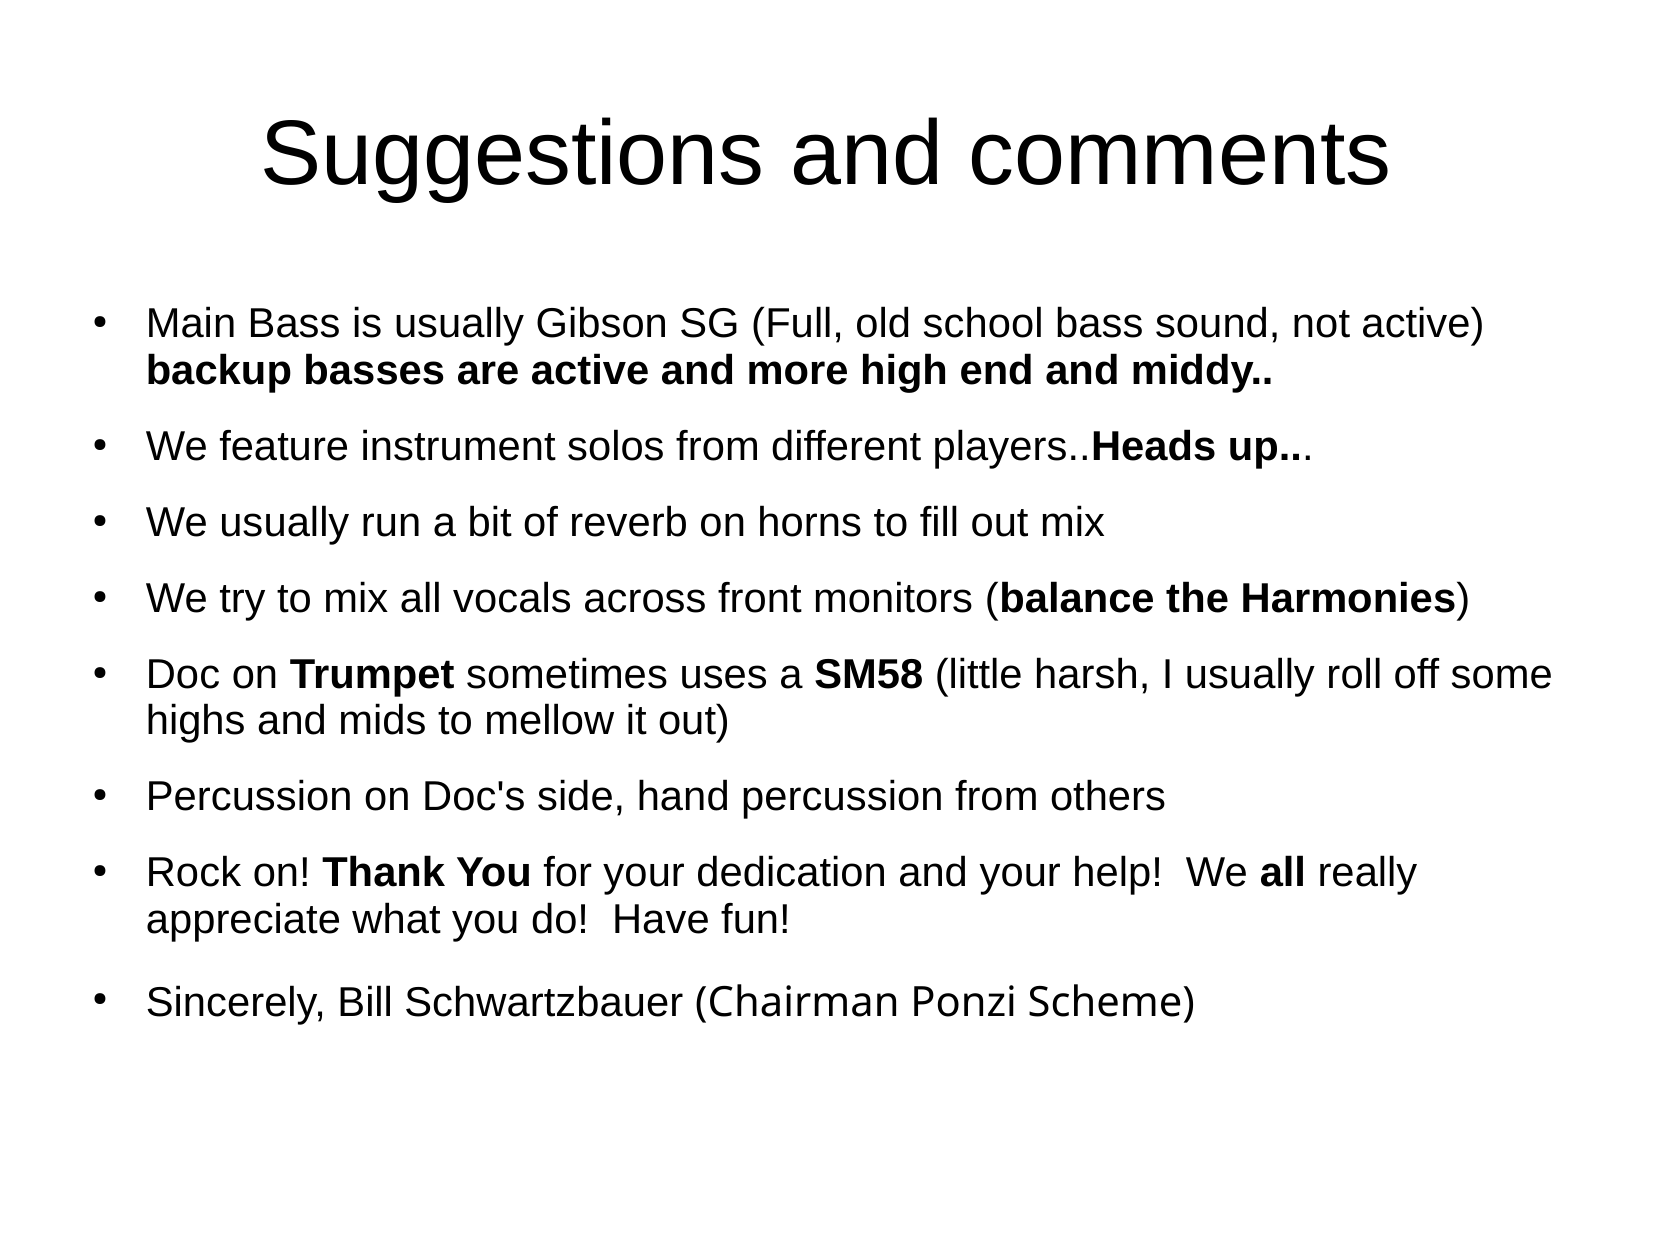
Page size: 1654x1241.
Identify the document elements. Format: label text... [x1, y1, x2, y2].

list Main Bass is usually Gibson SG (Full, old school bass sound, not active) backup basses are active and more high end and middy.. We feature instrument solos from different players..Heads up... We usually run a bit of reverb on horns to fill out mix We try to mix all vocals across front monitors (balance the Harmonies) Doc on Trumpet sometimes uses a SM58 (little harsh, I usually roll off some highs and mids to mellow it out) Percussion on Doc's side, hand percussion from others Rock on! Thank You for your dedication and your help! We all really appreciate what you do! Have fun! Sincerely, Bill Schwartzbauer (Chairman Ponzi Scheme) [75, 300, 1564, 1119]
title Suggestions and comments [82, 49, 1571, 257]
